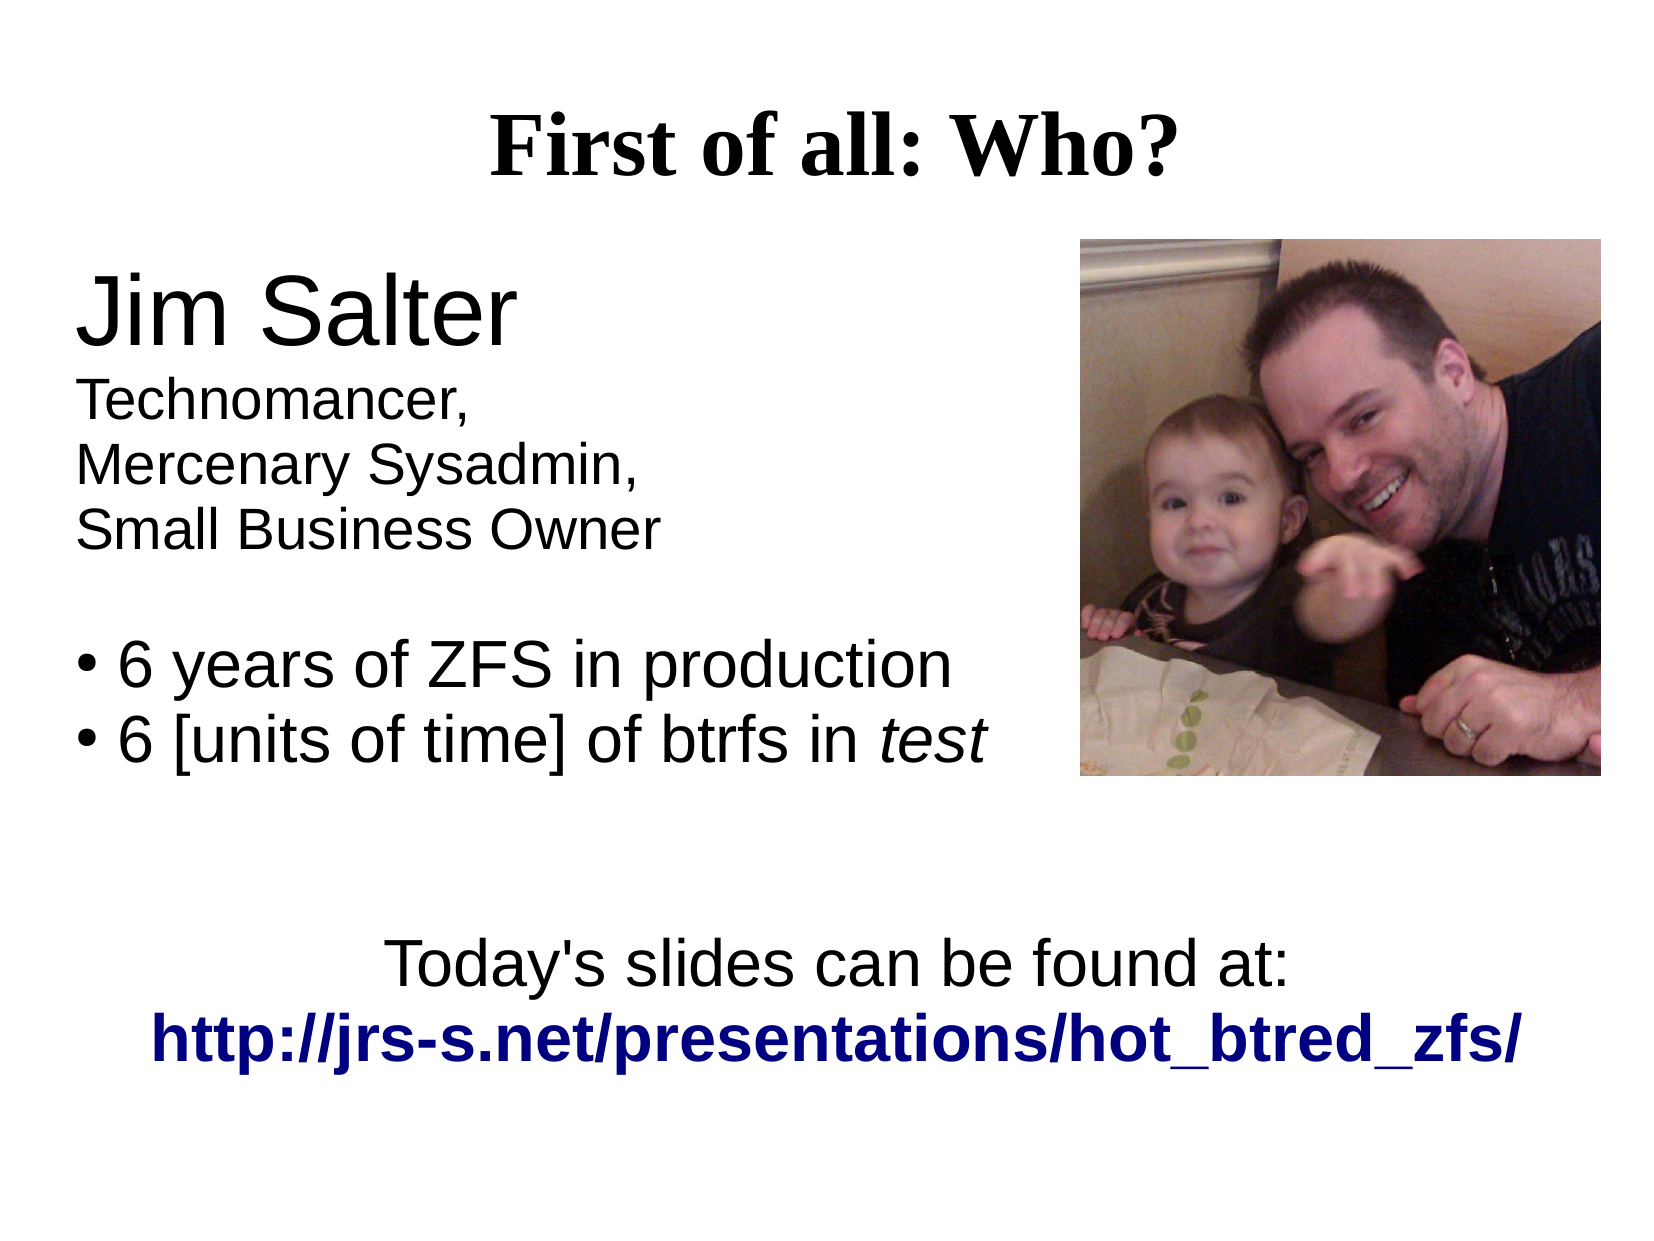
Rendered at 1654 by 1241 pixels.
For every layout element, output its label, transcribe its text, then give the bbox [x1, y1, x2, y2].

title First of all: Who? [82, 49, 1591, 241]
picture [1080, 239, 1601, 255]
text_box Jim Salter Technomancer, Mercenary Sysadmin, Small Business Owner 6 years of ZFS in production 6 [units of time] of btrfs in test Today's slides can be found at: http://jrs-s.net/presentations/hot_btred_zfs/ [75, 255, 1601, 1141]
